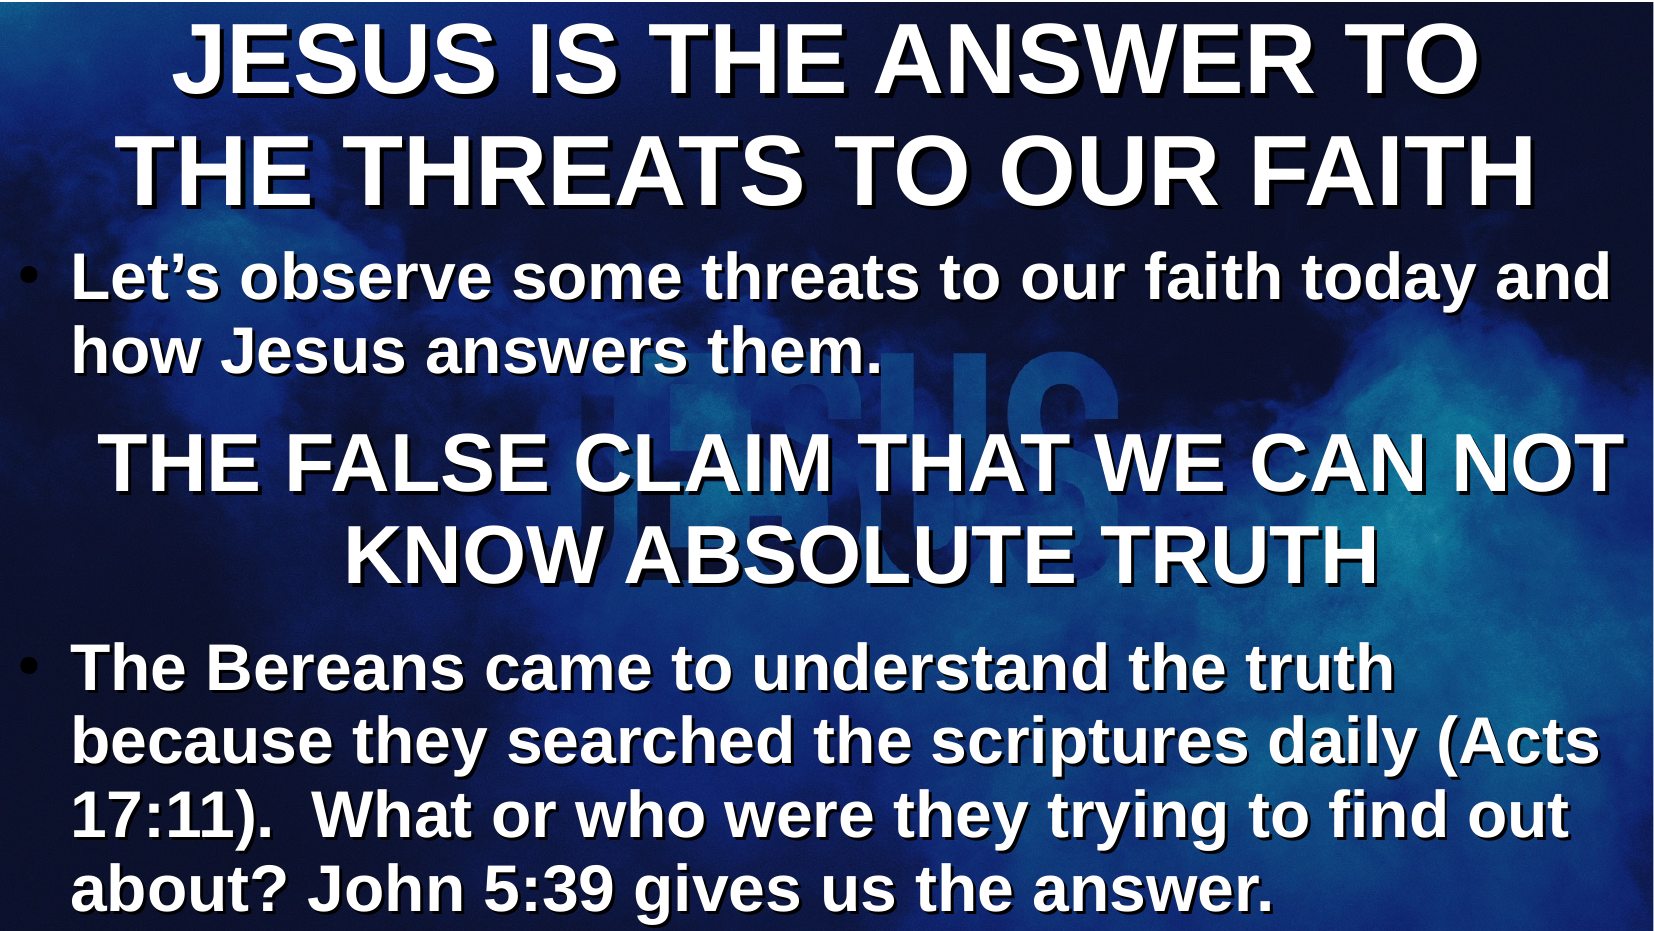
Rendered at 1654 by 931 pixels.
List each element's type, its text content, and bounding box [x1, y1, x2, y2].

title JESUS IS THE ANSWER TO THE THREATS TO OUR FAITH [82, 2, 1571, 227]
picture [0, 2, 1654, 240]
list Let’s observe some threats to our faith today and how Jesus answers them. THE FALSE CLAIM THAT WE CAN NOT KNOW ABSOLUTE TRUTH The Bereans came to understand the truth because they searched the scriptures daily (Acts 17:11). What or who were they trying to find out about? John 5:39 gives us the answer. [0, 240, 1654, 931]
